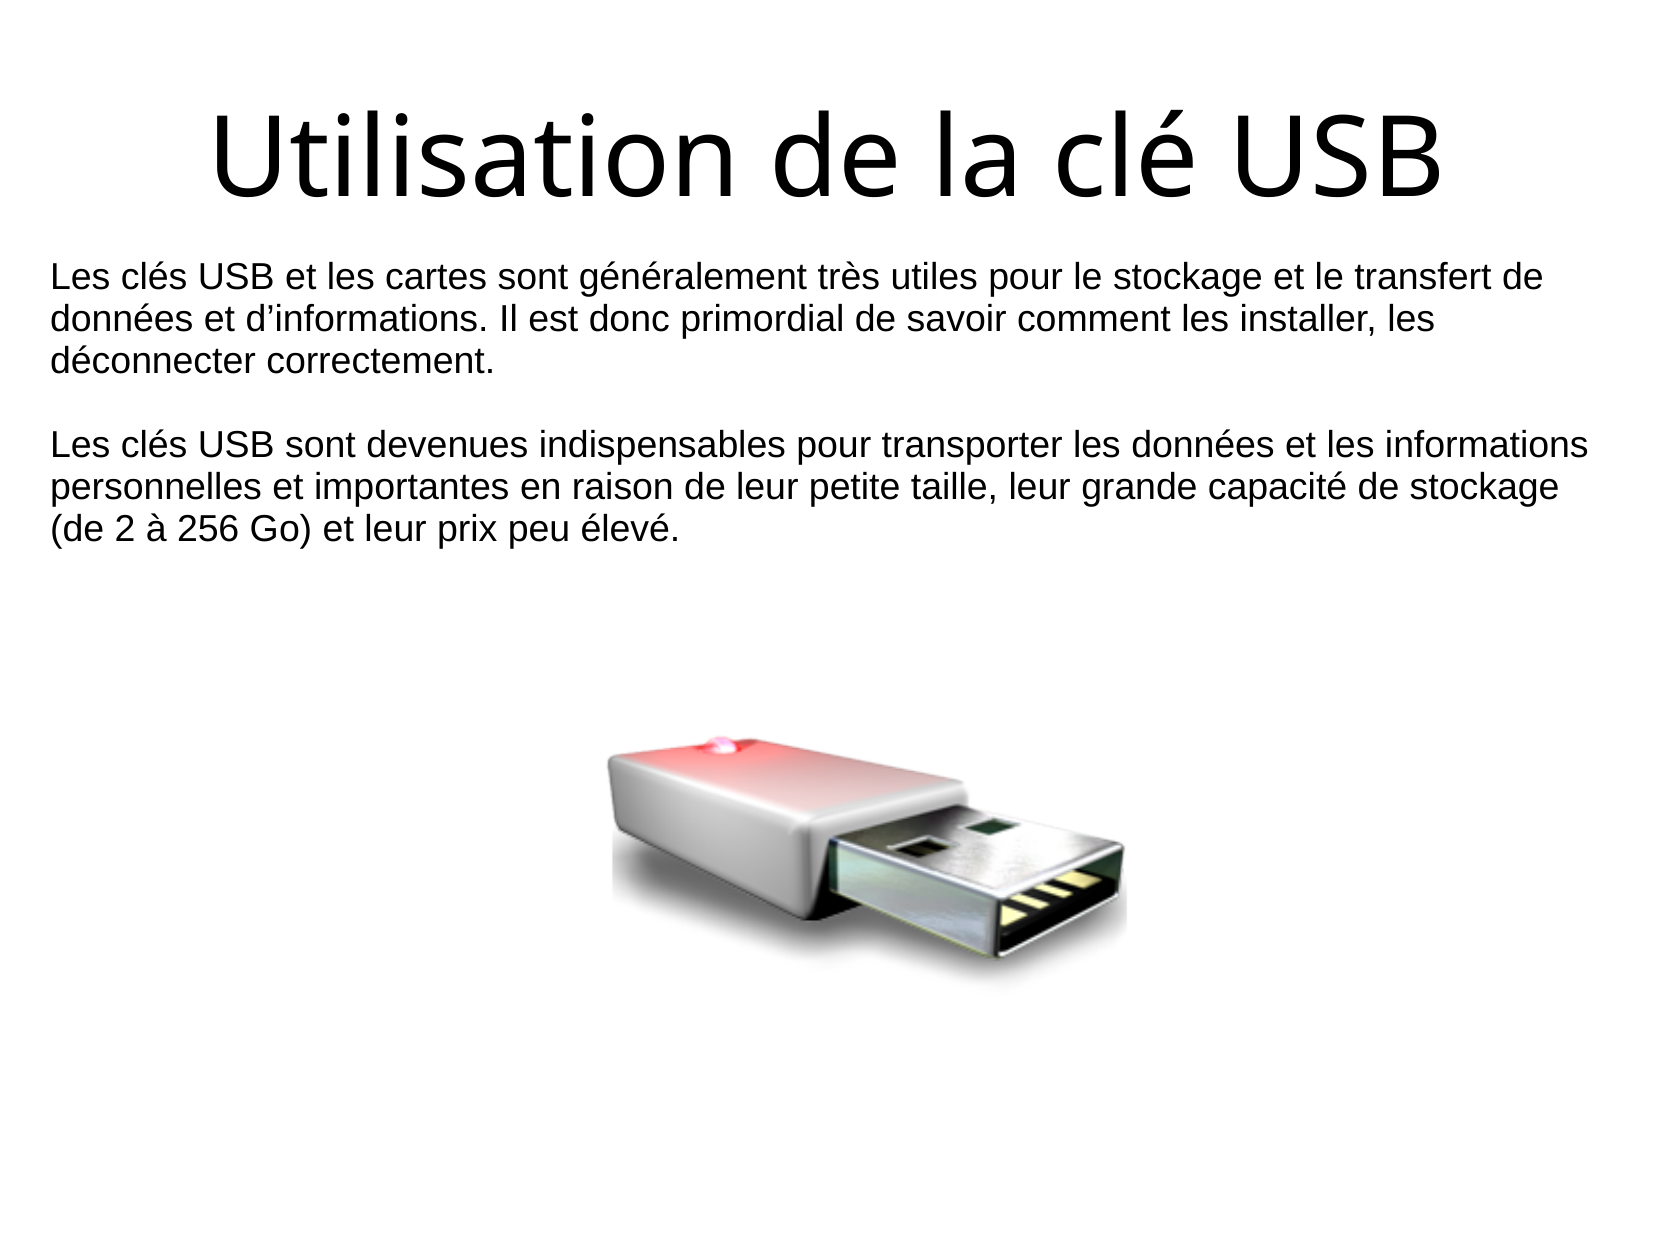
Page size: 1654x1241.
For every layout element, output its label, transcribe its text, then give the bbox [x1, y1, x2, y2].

title Utilisation de la clé USB [82, 49, 1571, 248]
picture [600, 602, 1134, 1136]
text_box Les clés USB et les cartes sont généralement très utiles pour le stockage et le transfert de données et d’informations. Il est donc primordial de savoir comment les installer, les déconnecter correctement. Les clés USB sont devenues indispensables pour transporter les données et les informations personnelles et importantes en raison de leur petite taille, leur grande capacité de stockage (de 2 à 256 Go) et leur prix peu élevé. [35, 248, 1630, 642]
